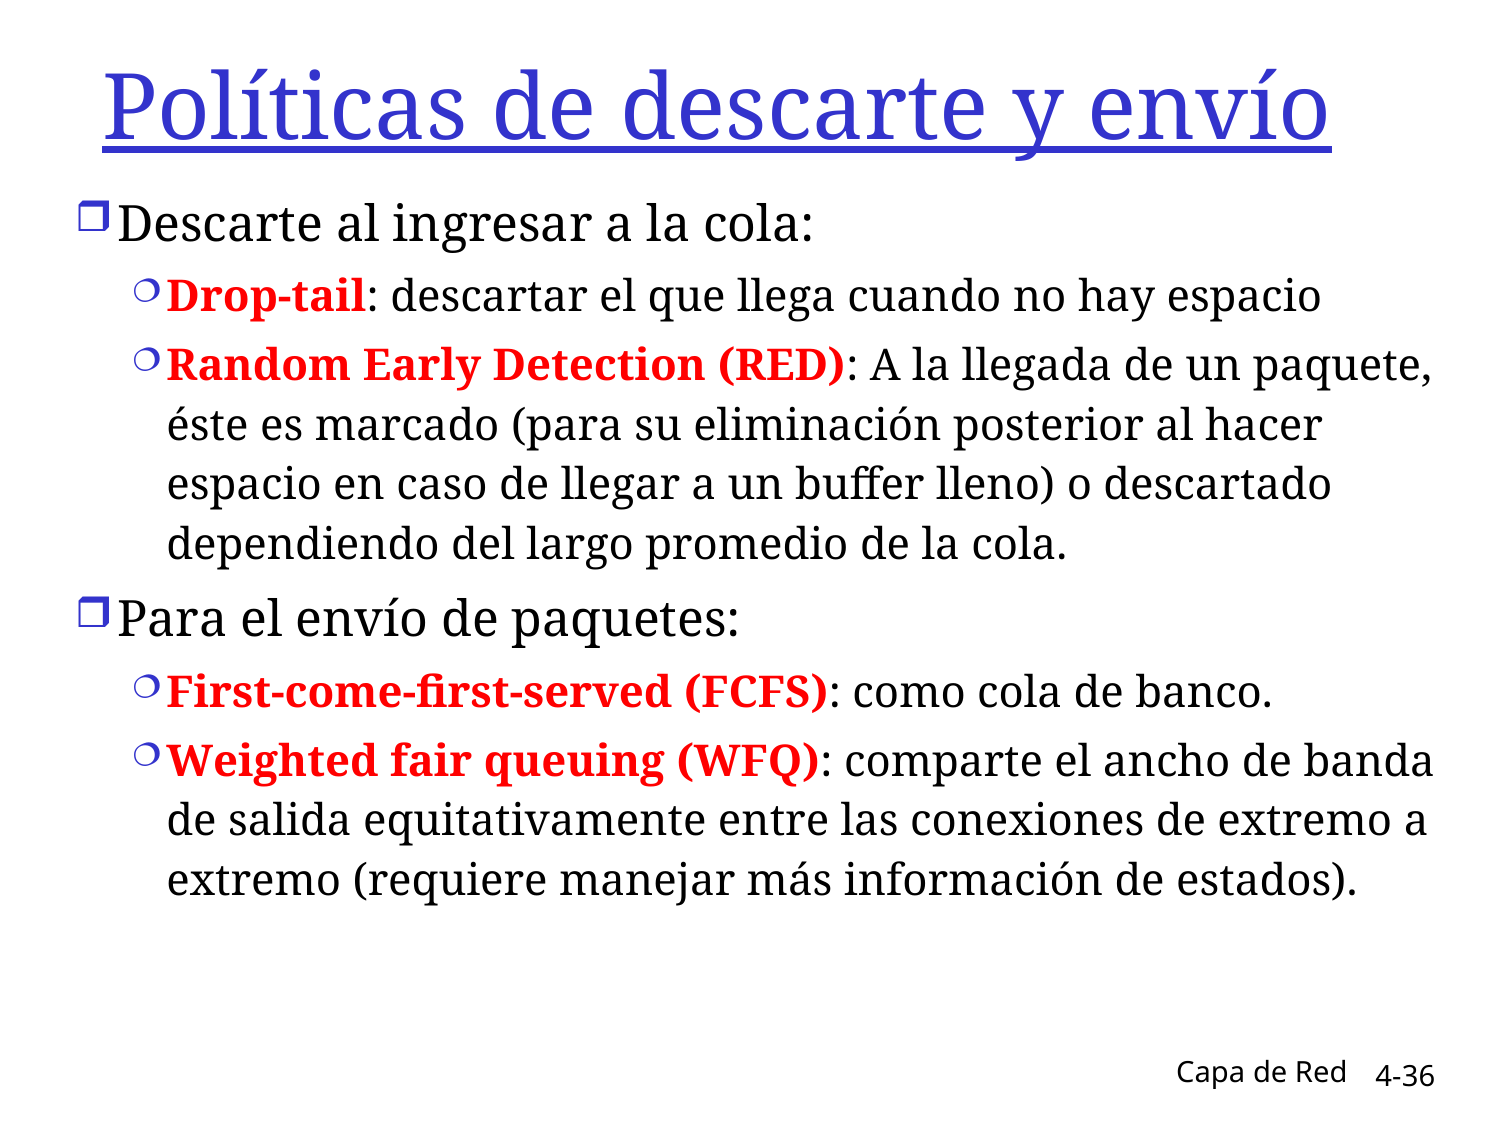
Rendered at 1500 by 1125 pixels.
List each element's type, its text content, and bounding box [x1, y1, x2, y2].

list Descarte al ingresar a la cola: Drop-tail: descartar el que llega cuando no hay espacio Random Early Detection (RED): A la llegada de un paquete, éste es marcado (para su eliminación posterior al hacer espacio en caso de llegar a un buffer lleno) o descartado dependiendo del largo promedio de la cola. Para el envío de paquetes: First-come-first-served (FCFS): como cola de banco. Weighted fair queuing (WFQ): comparte el ancho de banda de salida equitativamente entre las conexiones de extremo a extremo (requiere manejar más información de estados). [75, 187, 1463, 954]
title Políticas de descarte y envío [87, 15, 1426, 187]
